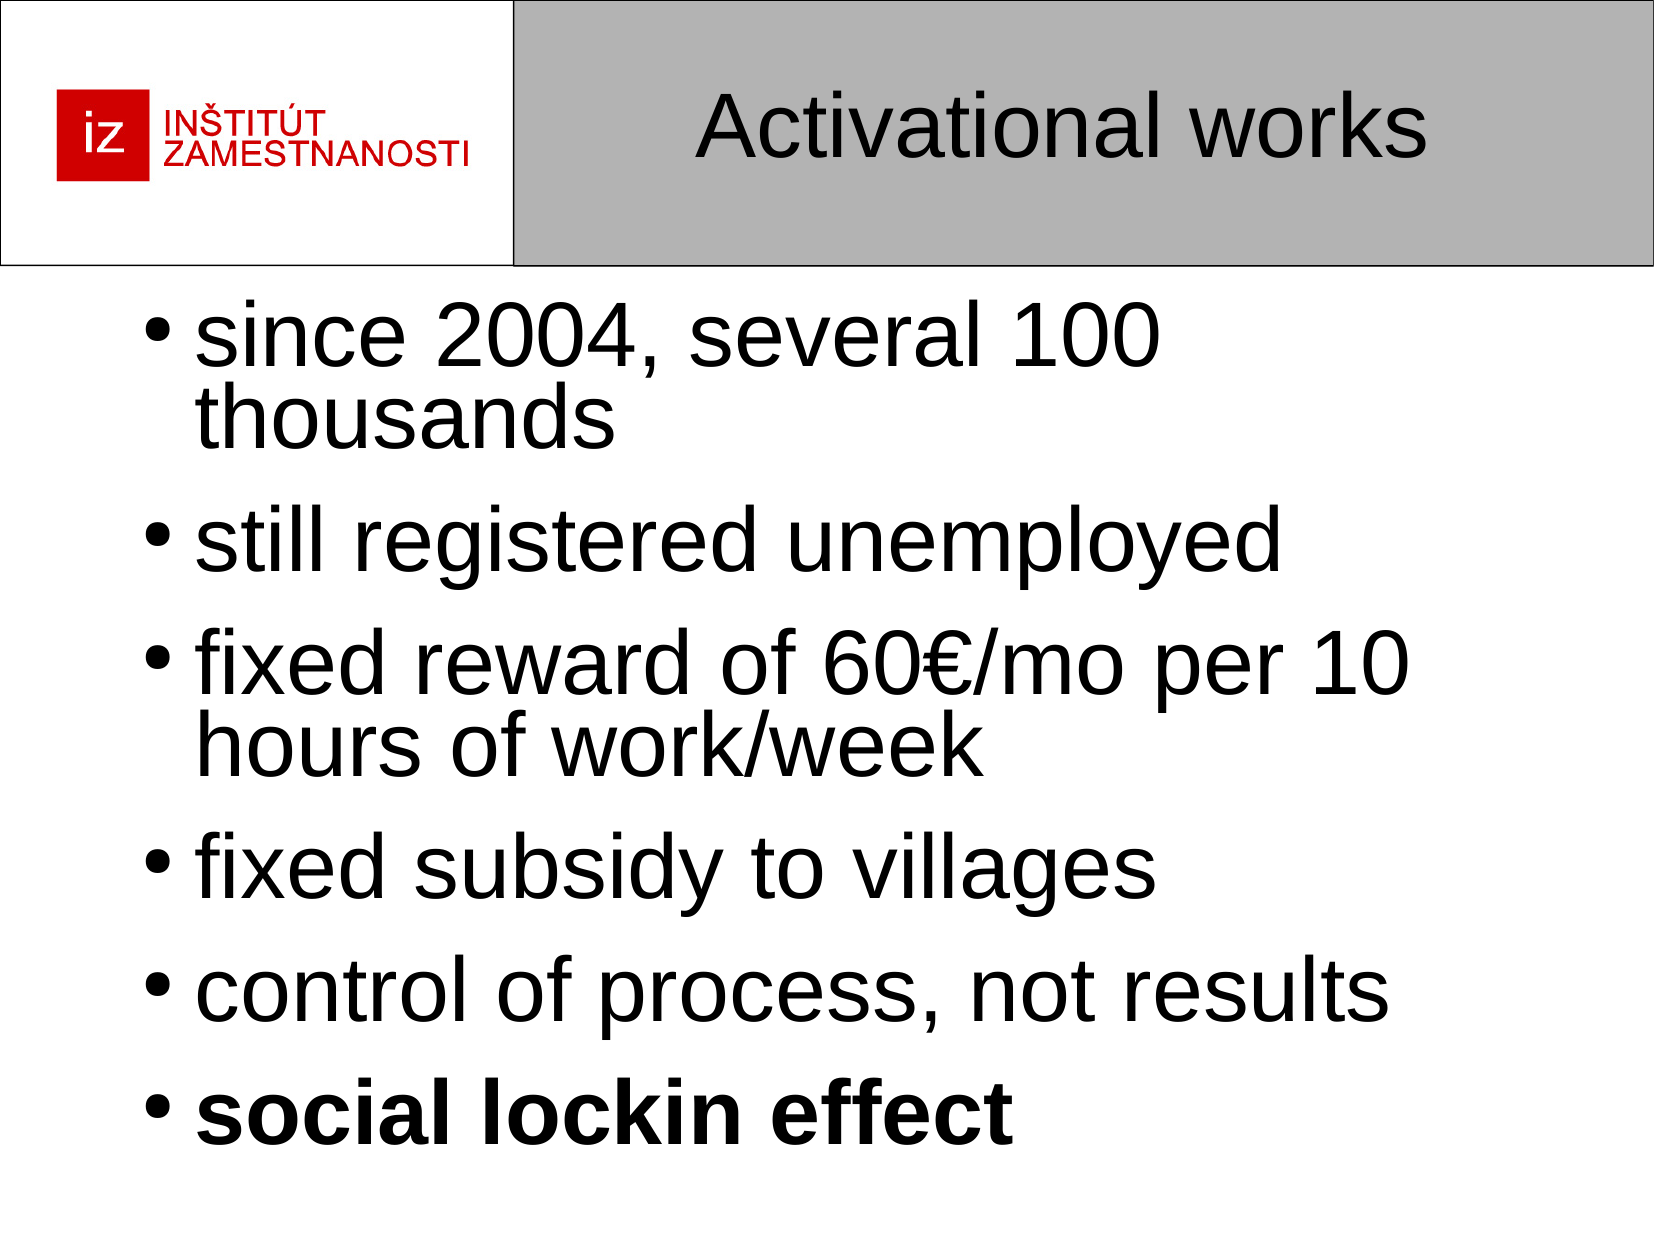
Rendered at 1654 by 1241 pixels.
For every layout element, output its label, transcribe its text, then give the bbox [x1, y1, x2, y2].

picture [5, 8, 512, 257]
list since 2004, several 100 thousands still registered unemployed fixed reward of 60€/mo per 10 hours of work/week fixed subsidy to villages control of process, not results social lockin effect [124, 301, 1536, 1182]
title Activational works [561, 29, 1565, 237]
